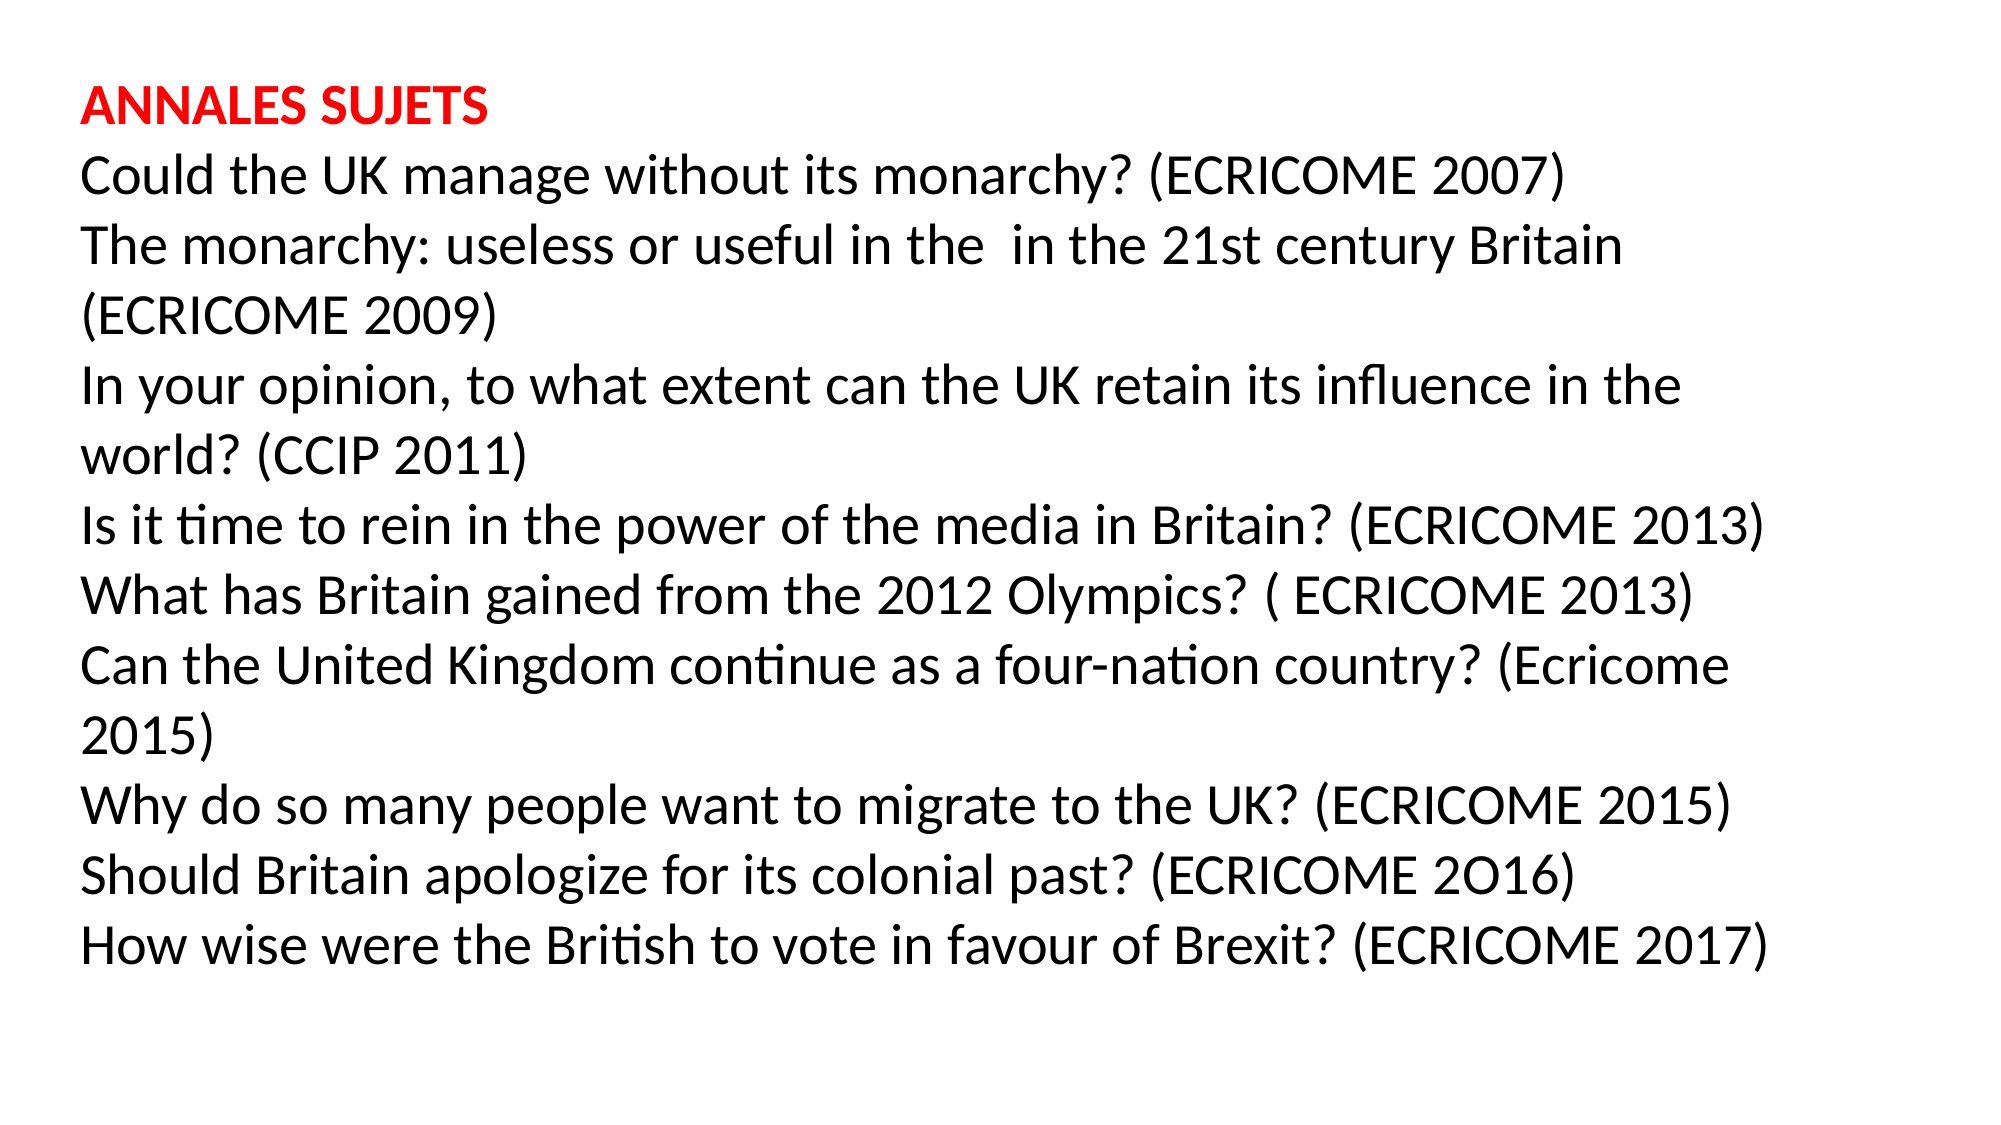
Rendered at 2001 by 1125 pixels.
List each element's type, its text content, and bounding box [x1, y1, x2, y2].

text_box ANNALES SUJETS Could the UK manage without its monarchy? (ECRICOME 2007) The monarchy: useless or useful in the in the 21st century Britain (ECRICOME 2009) In your opinion, to what extent can the UK retain its influence in the world? (CCIP 2011) Is it time to rein in the power of the media in Britain? (ECRICOME 2013) What has Britain gained from the 2012 Olympics? ( ECRICOME 2013) Can the United Kingdom continue as a four-nation country? (Ecricome 2015) Why do so many people want to migrate to the UK? (ECRICOME 2015) Should Britain apologize for its colonial past? (ECRICOME 2O16) How wise were the British to vote in favour of Brexit? (ECRICOME 2017) [65, 58, 1872, 993]
